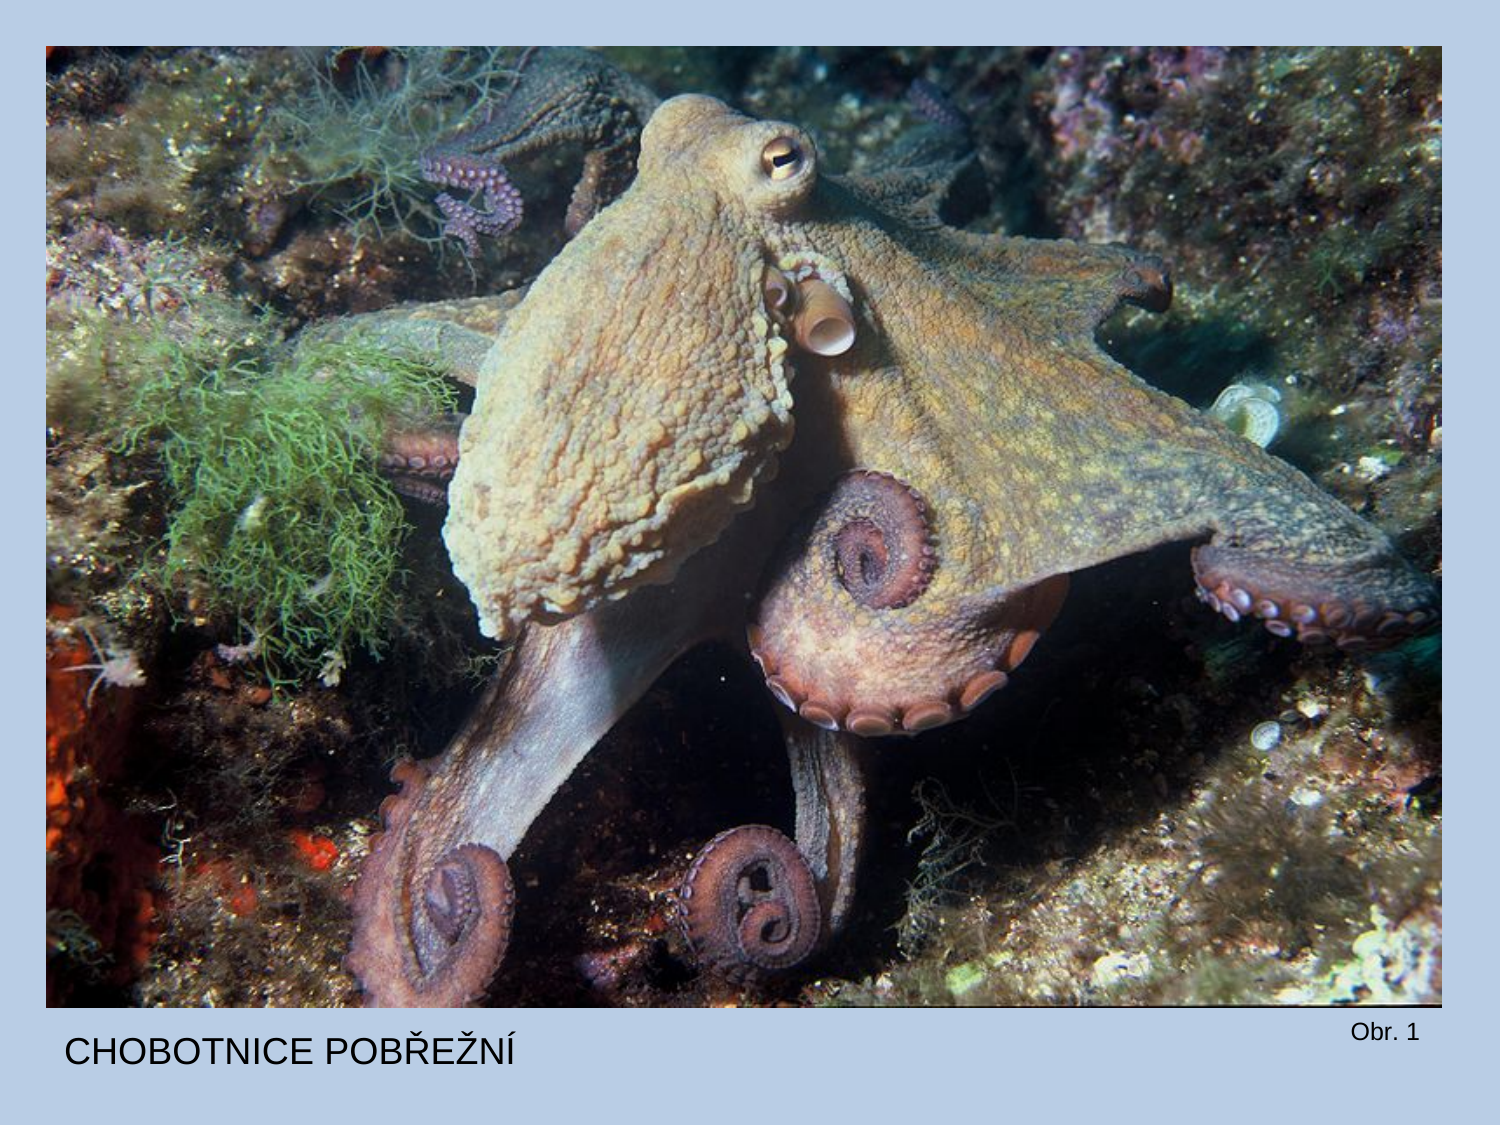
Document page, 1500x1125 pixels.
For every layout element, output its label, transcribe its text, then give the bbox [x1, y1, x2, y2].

text_box CHOBOTNICE POBŘEŽNÍ [49, 1019, 532, 1080]
picture [46, 46, 1442, 1008]
text_box Obr. 1 [1335, 1007, 1436, 1054]
